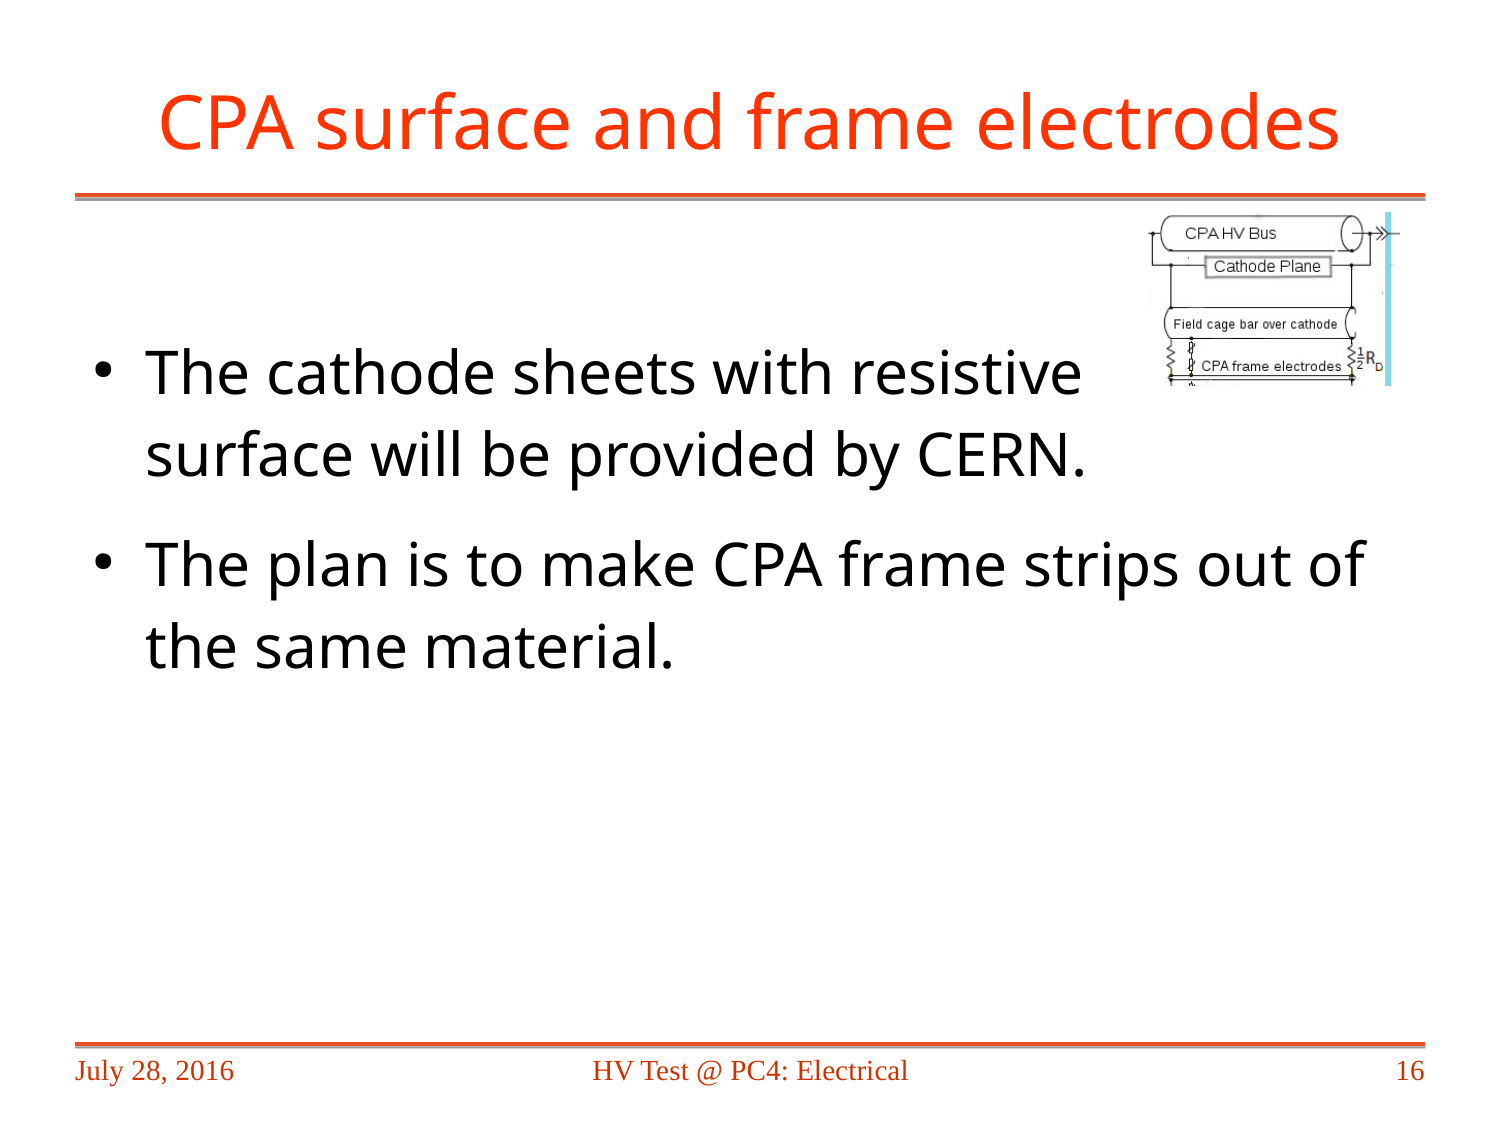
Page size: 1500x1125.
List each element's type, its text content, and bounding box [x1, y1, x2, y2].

picture [1148, 212, 1400, 386]
title CPA surface and frame electrodes [75, 44, 1425, 196]
list The cathode sheets with resistive surface will be provided by CERN. The plan is to make CPA frame strips out of the same material. [75, 329, 1425, 1002]
